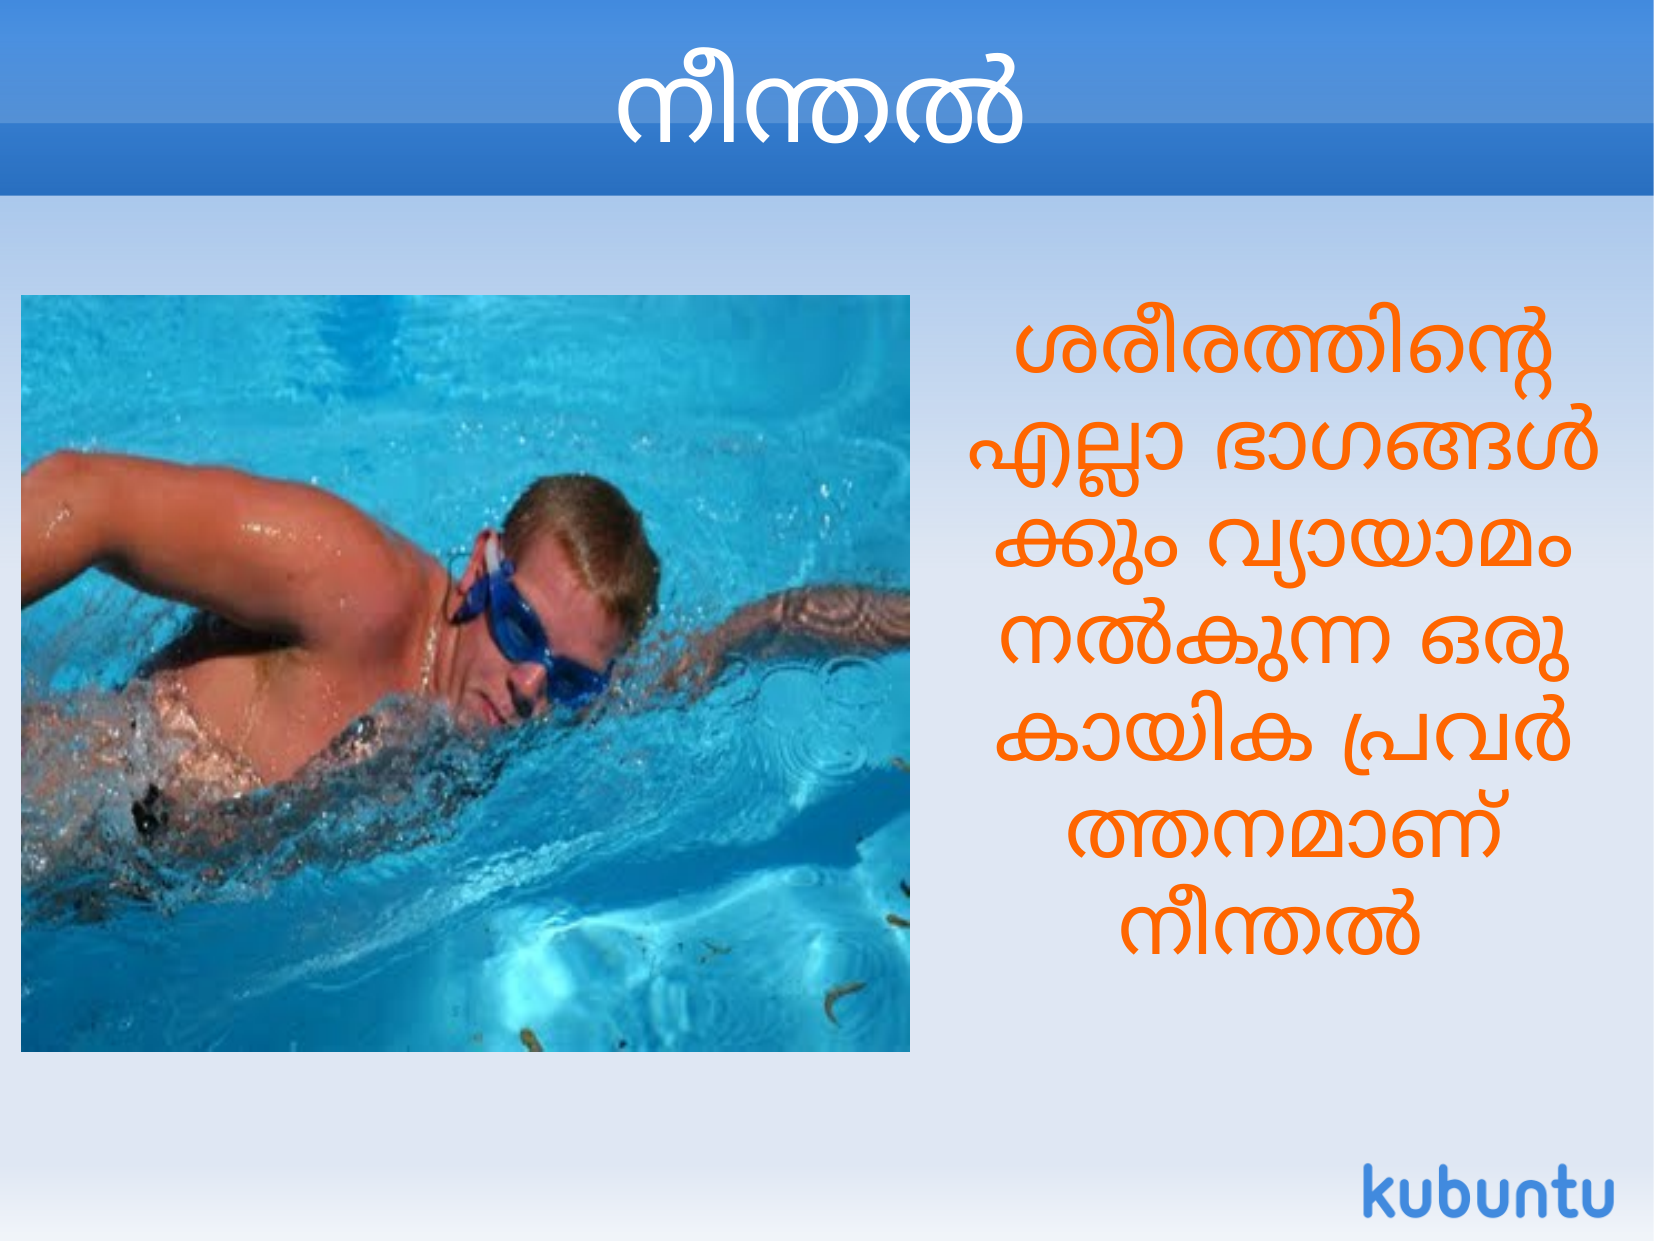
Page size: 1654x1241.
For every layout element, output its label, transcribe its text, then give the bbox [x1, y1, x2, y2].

list ശരീരത്തിന്റെ എല്ലാ ഭാഗങ്ങള്‍ക്കും വ്യായാമം നല്‍കുന്ന ഒരു കായിക പ്രവര്‍ത്തനമാണ് നീന്തല്‍ [885, 295, 1612, 1099]
picture [0, 0, 1654, 1241]
title നീന്തല്‍ [76, 0, 1565, 208]
